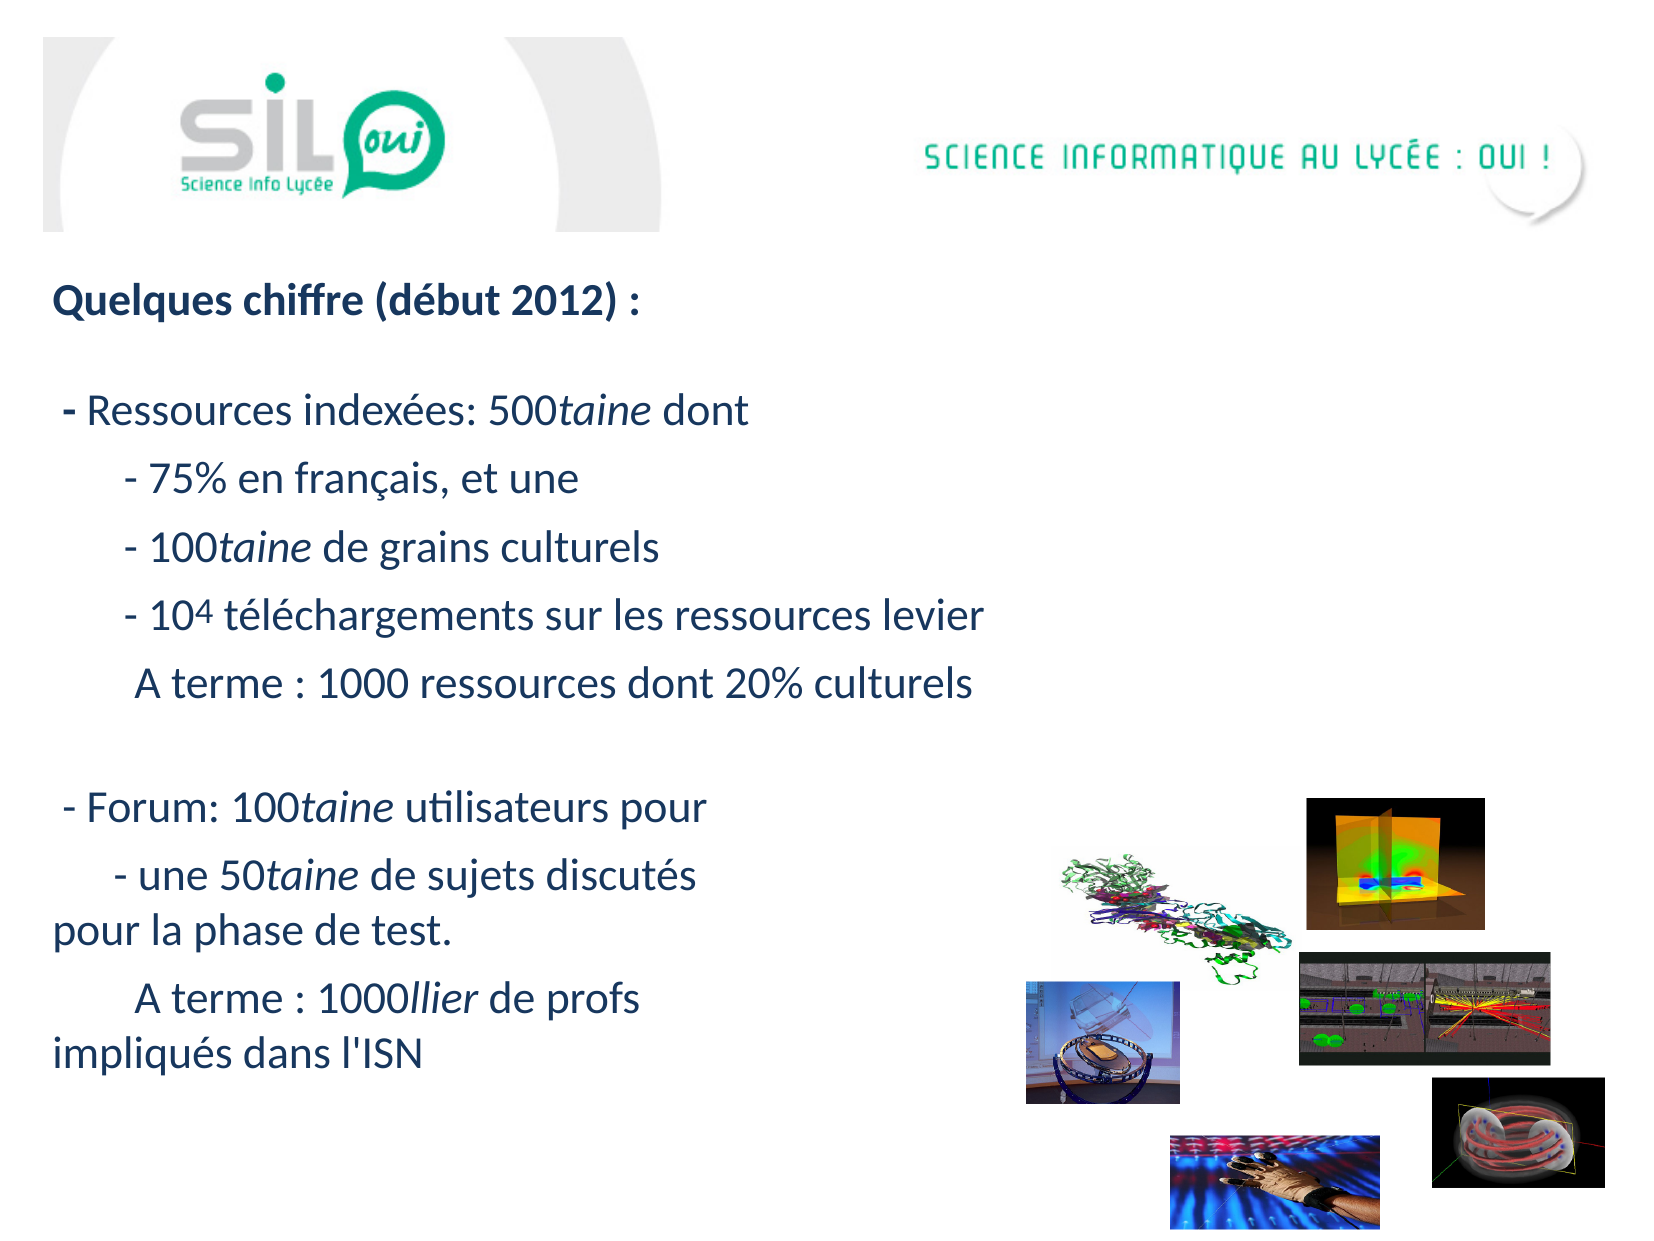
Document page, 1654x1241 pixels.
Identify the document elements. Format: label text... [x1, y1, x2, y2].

list Quelques chiffre (début 2012) : - Ressources indexées: 500taine dont - 75% en français, et une - 100taine de grains culturels - 104 téléchargements sur les ressources levier A terme : 1000 ressources dont 20% culturels - Forum: 100taine utilisateurs pour - une 50taine de sujets discutés pour la phase de test. A terme : 1000llier de profs impliqués dans l'ISN [37, 262, 1651, 1088]
picture [1012, 787, 1616, 1238]
picture [43, 37, 1613, 232]
